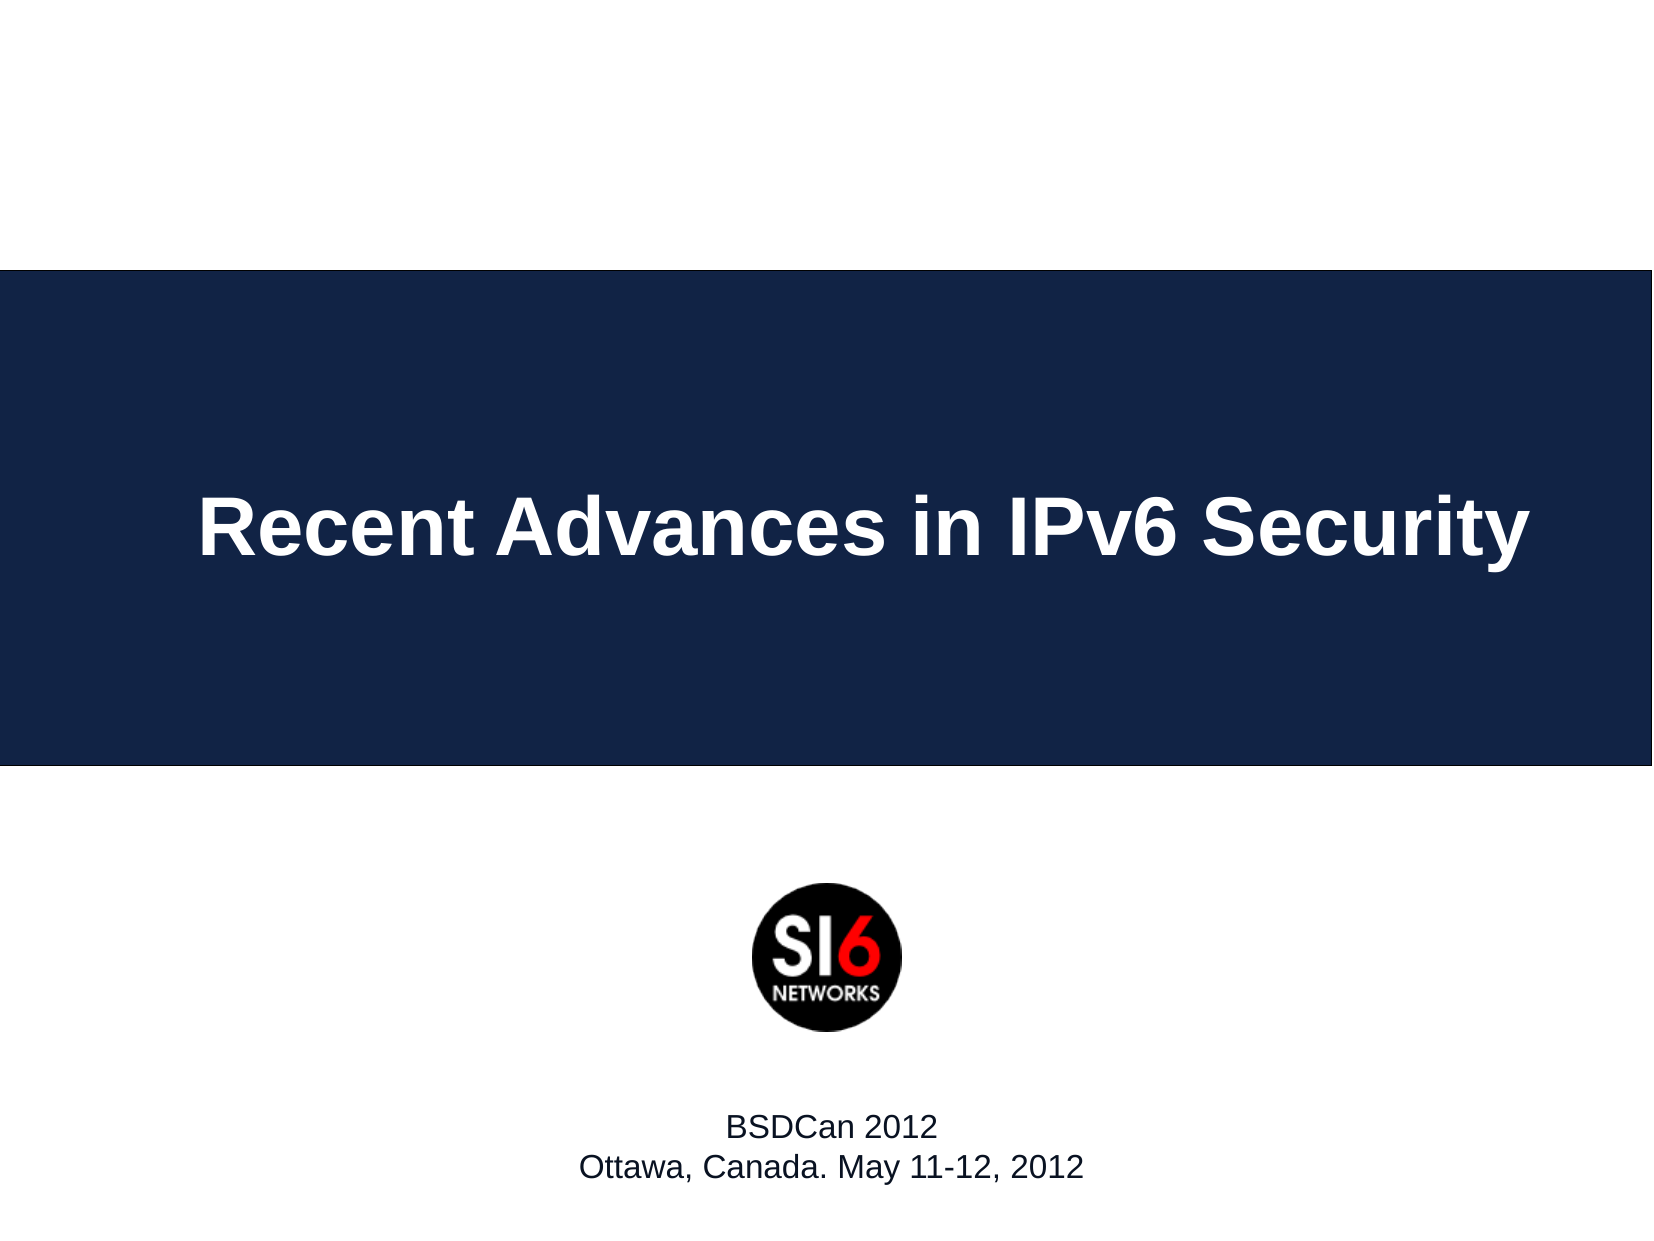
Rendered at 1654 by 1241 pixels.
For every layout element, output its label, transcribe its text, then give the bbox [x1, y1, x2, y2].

list Recent Advances in IPv6 Security [67, 480, 1591, 601]
picture [752, 883, 902, 1032]
list BSDCan 2012 Ottawa, Canada. May 11-12, 2012 [331, 1108, 1262, 1214]
